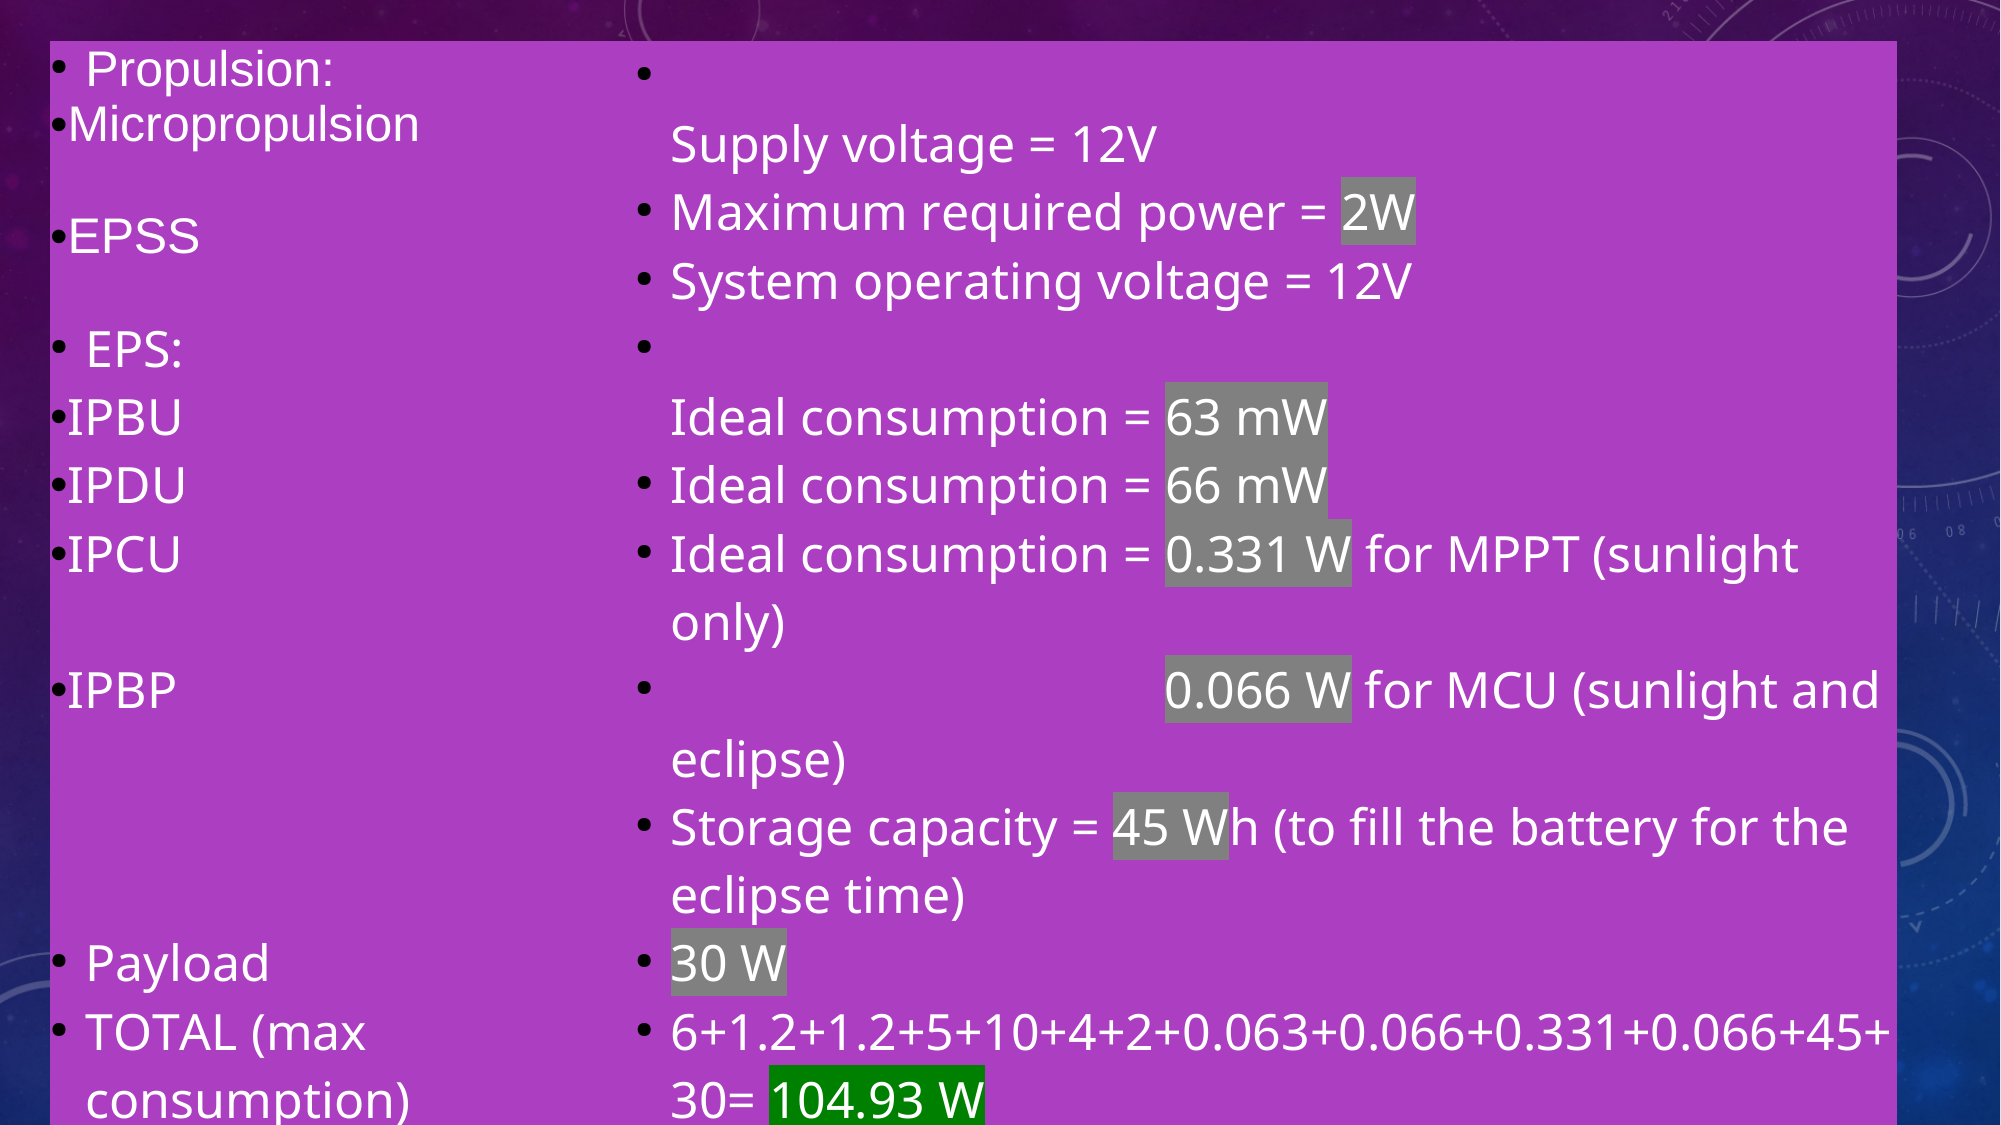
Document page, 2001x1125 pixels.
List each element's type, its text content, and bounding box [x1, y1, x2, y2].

table_header Propulsion: Micropropulsion EPSS [50, 41, 635, 314]
table_cell EPS: IPBU IPDU IPCU IPBP [50, 314, 635, 928]
table_header Supply voltage = 12V Maximum required power = 2W System operating voltage = 12V [635, 41, 1897, 314]
table_cell TOTAL (max consumption) [50, 997, 635, 1125]
table_cell Ideal consumption = 63 mW Ideal consumption = 66 mW Ideal consumption = 0.331 W for MPPT (sunlight only) 0.066 W for MCU (sunlight and eclipse) Storage capacity = 45 Wh (to fill the battery for the eclipse time) [635, 314, 1897, 928]
table_cell Payload [50, 928, 635, 997]
table_cell 6+1.2+1.2+5+10+4+2+0.063+0.066+0.331+0.066+45+30= 104.93 W Margin of 50%  power required during daylight = 157,4 W [635, 997, 1897, 1125]
table_cell 30 W [635, 928, 1897, 997]
